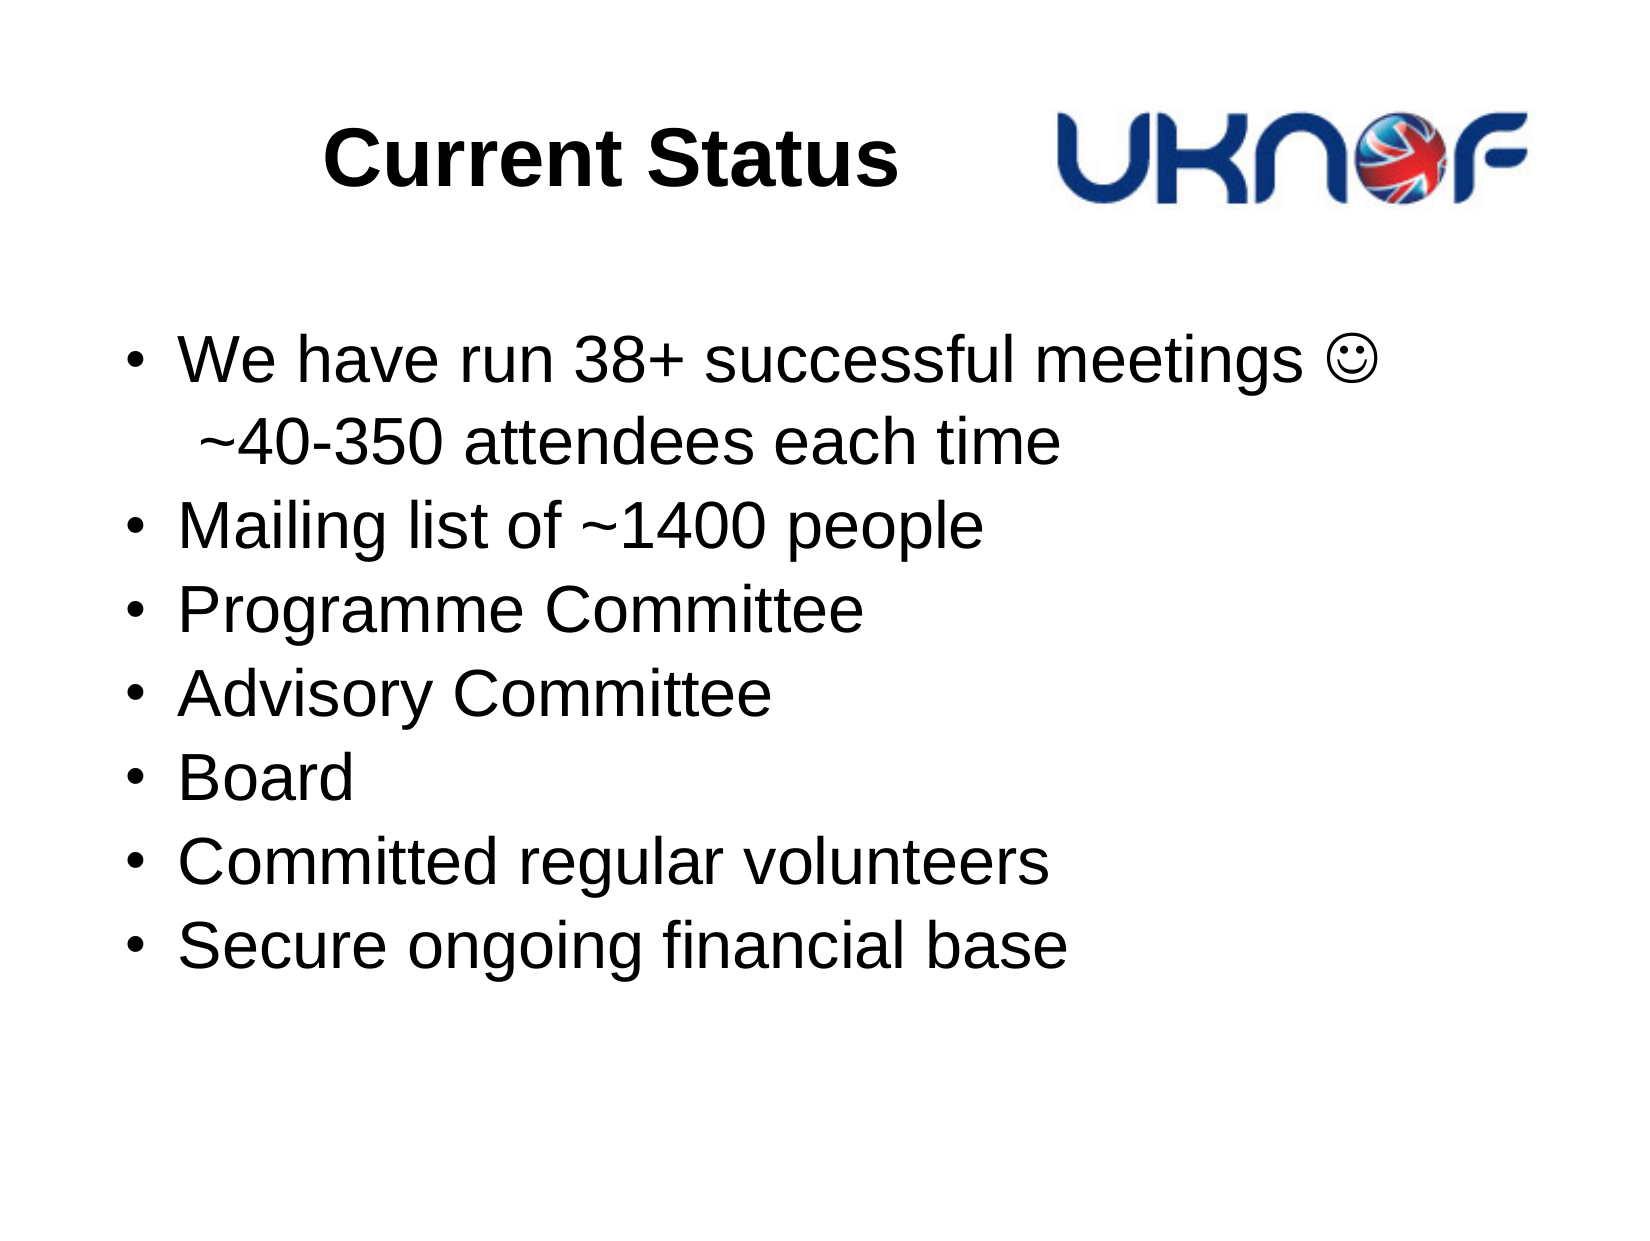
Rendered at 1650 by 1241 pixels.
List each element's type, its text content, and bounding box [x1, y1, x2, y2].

list We have run 38+ successful meetings  ~40-350 attendees each time Mailing list of ~1400 people Programme Committee Advisory Committee Board Committed regular volunteers Secure ongoing financial base [123, 328, 1526, 1081]
picture [1100, 93, 1536, 225]
title Current Status [123, 55, 1100, 262]
